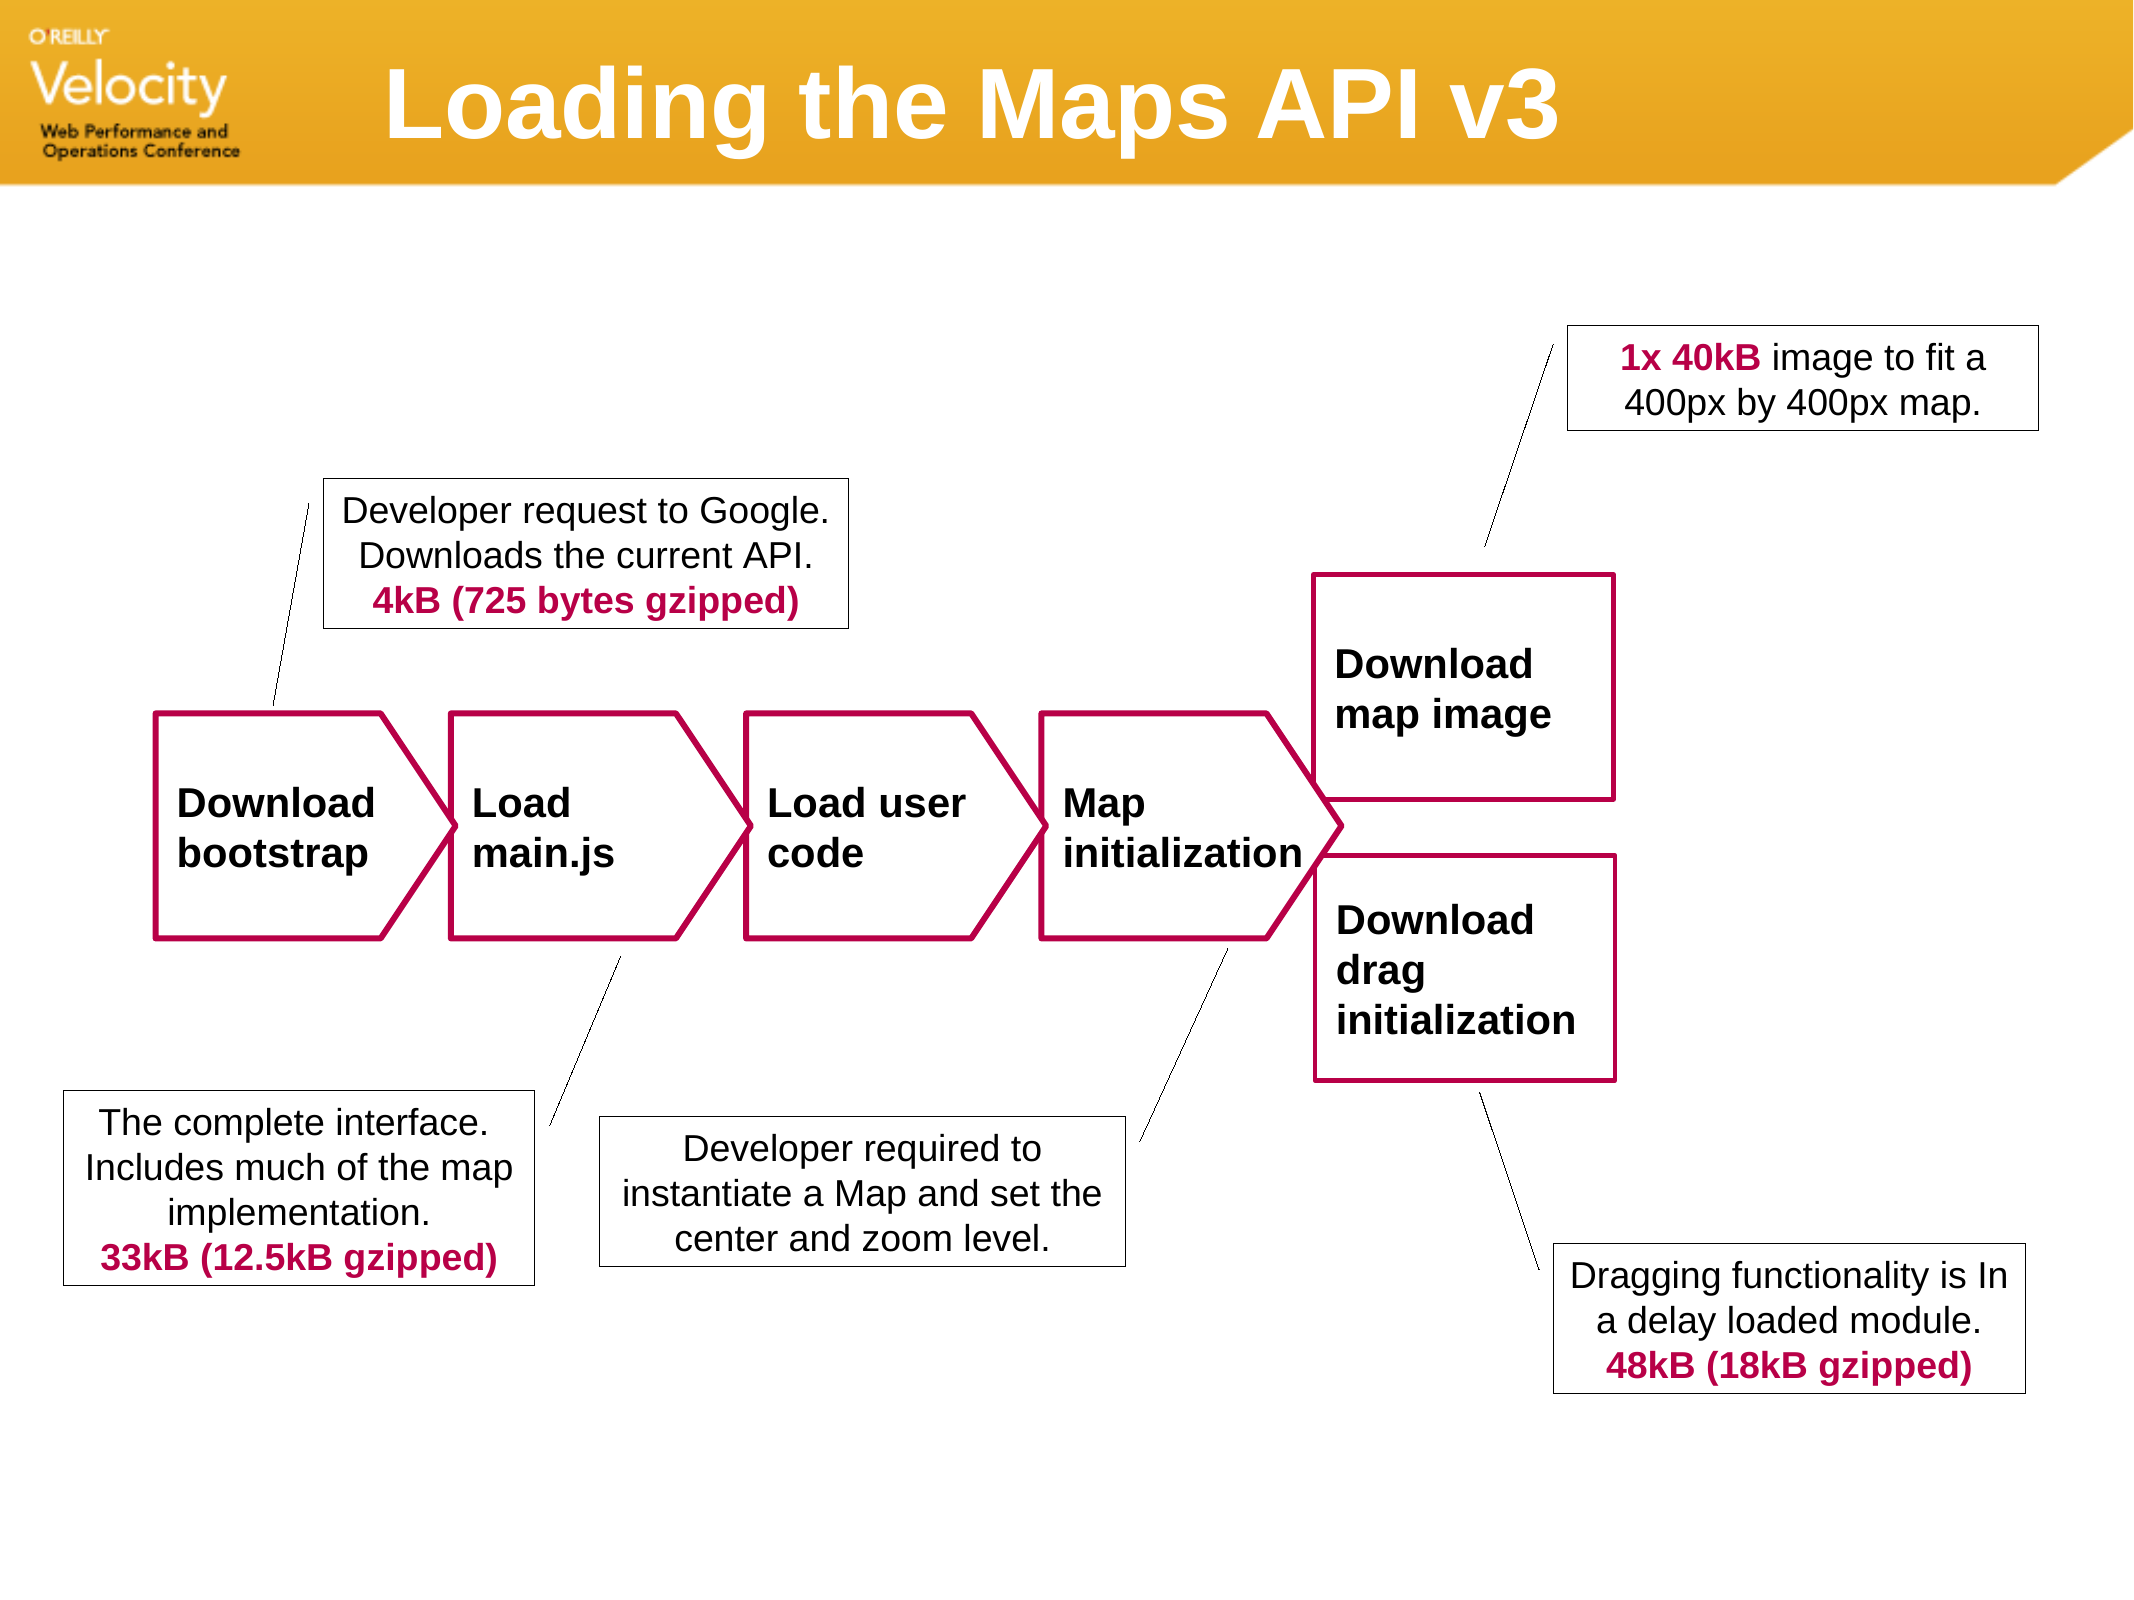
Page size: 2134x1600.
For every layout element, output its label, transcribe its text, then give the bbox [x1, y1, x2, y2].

text_box Map initialization [1041, 713, 1342, 939]
text_box 1x 40kB image to fit a 400px by 400px map. [1568, 325, 2039, 430]
text_box Download bootstrap [155, 713, 456, 939]
title Loading the Maps API v3 [375, 10, 2026, 198]
text_box Developer required to instantiate a Map and set the center and zoom level. [600, 1116, 1125, 1266]
text_box Developer request to Google. Downloads the current API. 4kB (725 bytes gzipped) [324, 479, 849, 629]
text_box Dragging functionality is In a delay loaded module. 48kB (18kB gzipped) [1554, 1243, 2025, 1393]
text_box Download drag initialization [1314, 855, 1615, 1081]
text_box Load user code [746, 713, 1047, 939]
text_box Load main.js [450, 713, 751, 939]
text_box Download map image [1313, 574, 1614, 800]
text_box The complete interface. Includes much of the map implementation. 33kB (12.5kB gzipped) [64, 1091, 535, 1286]
picture [0, 0, 2134, 1600]
